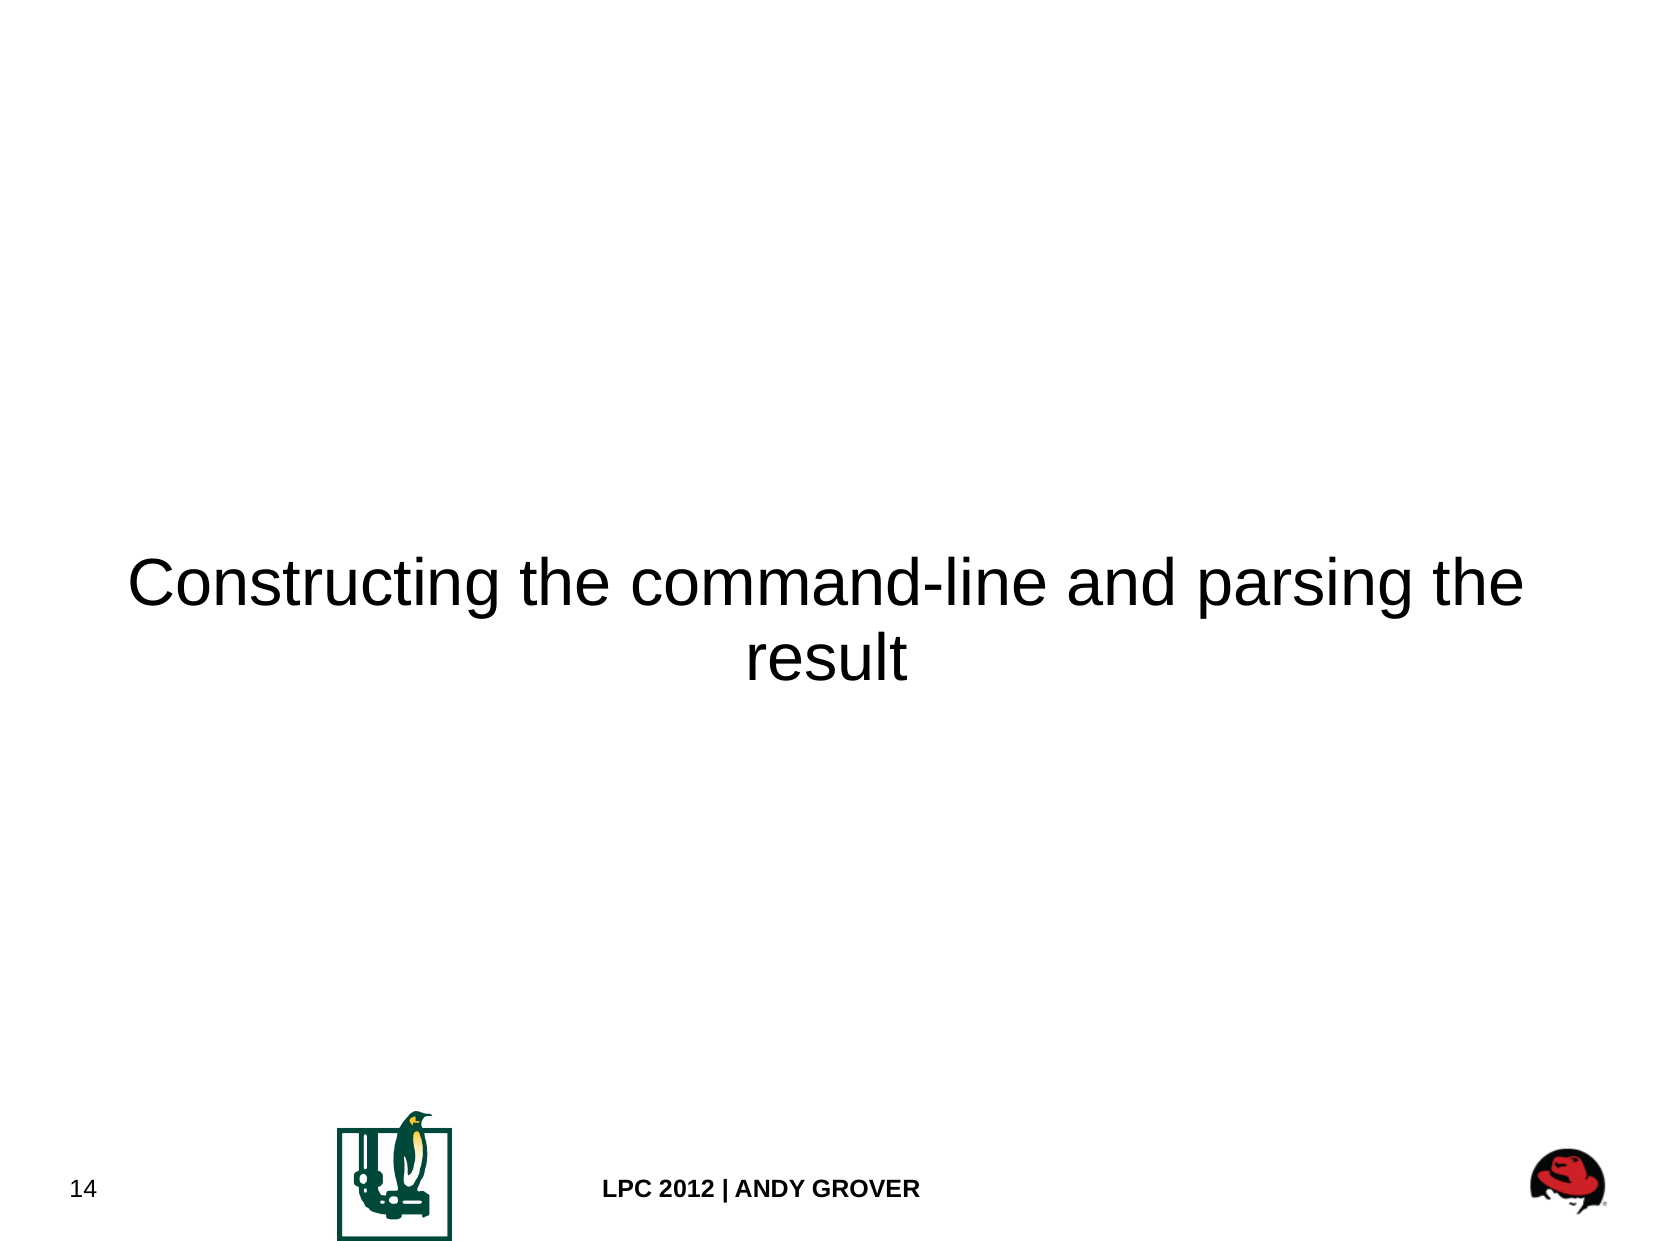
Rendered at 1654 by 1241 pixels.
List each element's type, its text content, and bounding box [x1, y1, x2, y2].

subtitle Constructing the command-line and parsing the result [82, 119, 1571, 1121]
picture [1529, 1146, 1613, 1224]
picture [337, 1121, 452, 1241]
